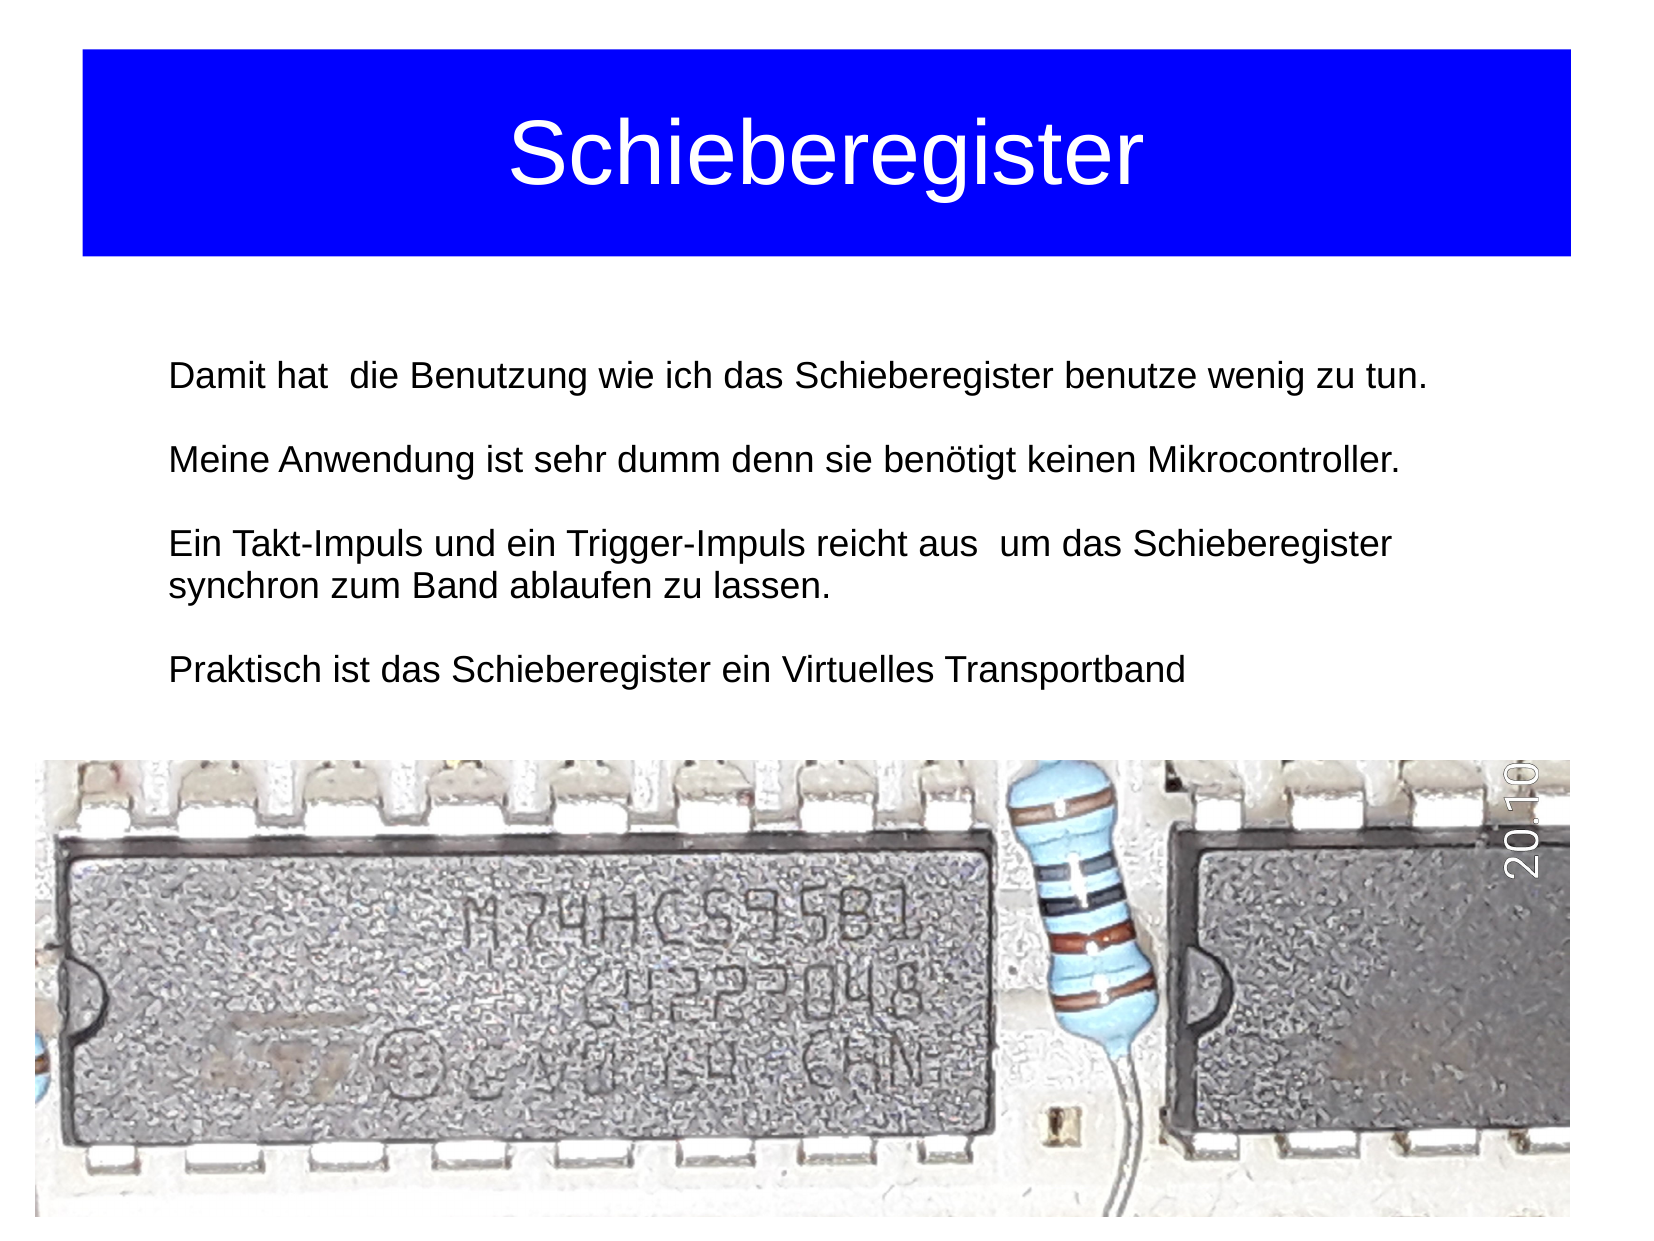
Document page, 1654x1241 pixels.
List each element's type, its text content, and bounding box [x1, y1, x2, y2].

picture [35, 760, 1570, 1217]
title Schieberegister [82, 49, 1571, 257]
text_box Damit hat die Benutzung wie ich das Schieberegister benutze wenig zu tun. Meine Anwendung ist sehr dumm denn sie benötigt keinen Mikrocontroller. Ein Takt-Impuls und ein Trigger-Impuls reicht aus um das Schieberegister synchron zum Band ablaufen zu lassen. Praktisch ist das Schieberegister ein Virtuelles Transportband [153, 347, 1501, 760]
